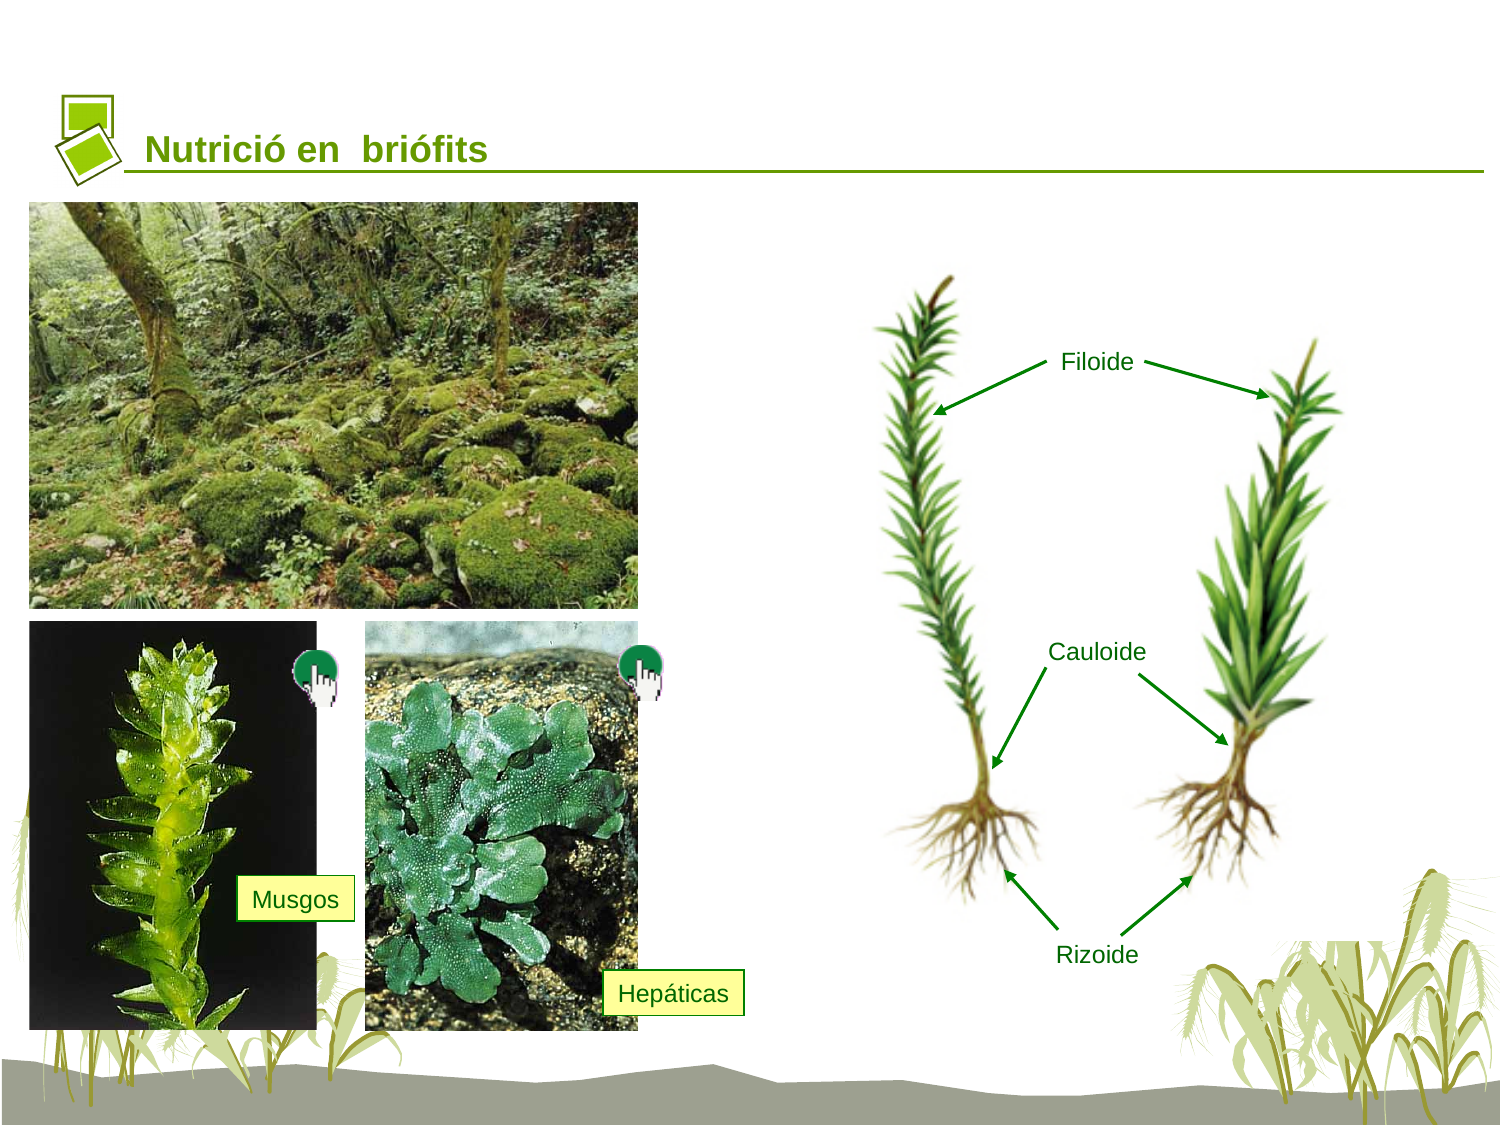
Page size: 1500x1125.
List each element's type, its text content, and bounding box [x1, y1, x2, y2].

text_box Nutrició en briófits [129, 117, 981, 170]
picture [365, 621, 670, 1031]
text_box Filoide [1046, 338, 1150, 384]
picture [29, 202, 638, 609]
picture [53, 93, 124, 188]
text_box Cauloide [1033, 627, 1163, 673]
text_box Hepáticas [603, 970, 745, 1016]
picture [29, 621, 345, 1030]
text_box Rizoide [1041, 931, 1155, 977]
picture [797, 220, 1403, 941]
text_box Nutrició en briófits [129, 173, 981, 178]
text_box Musgos [236, 875, 355, 921]
